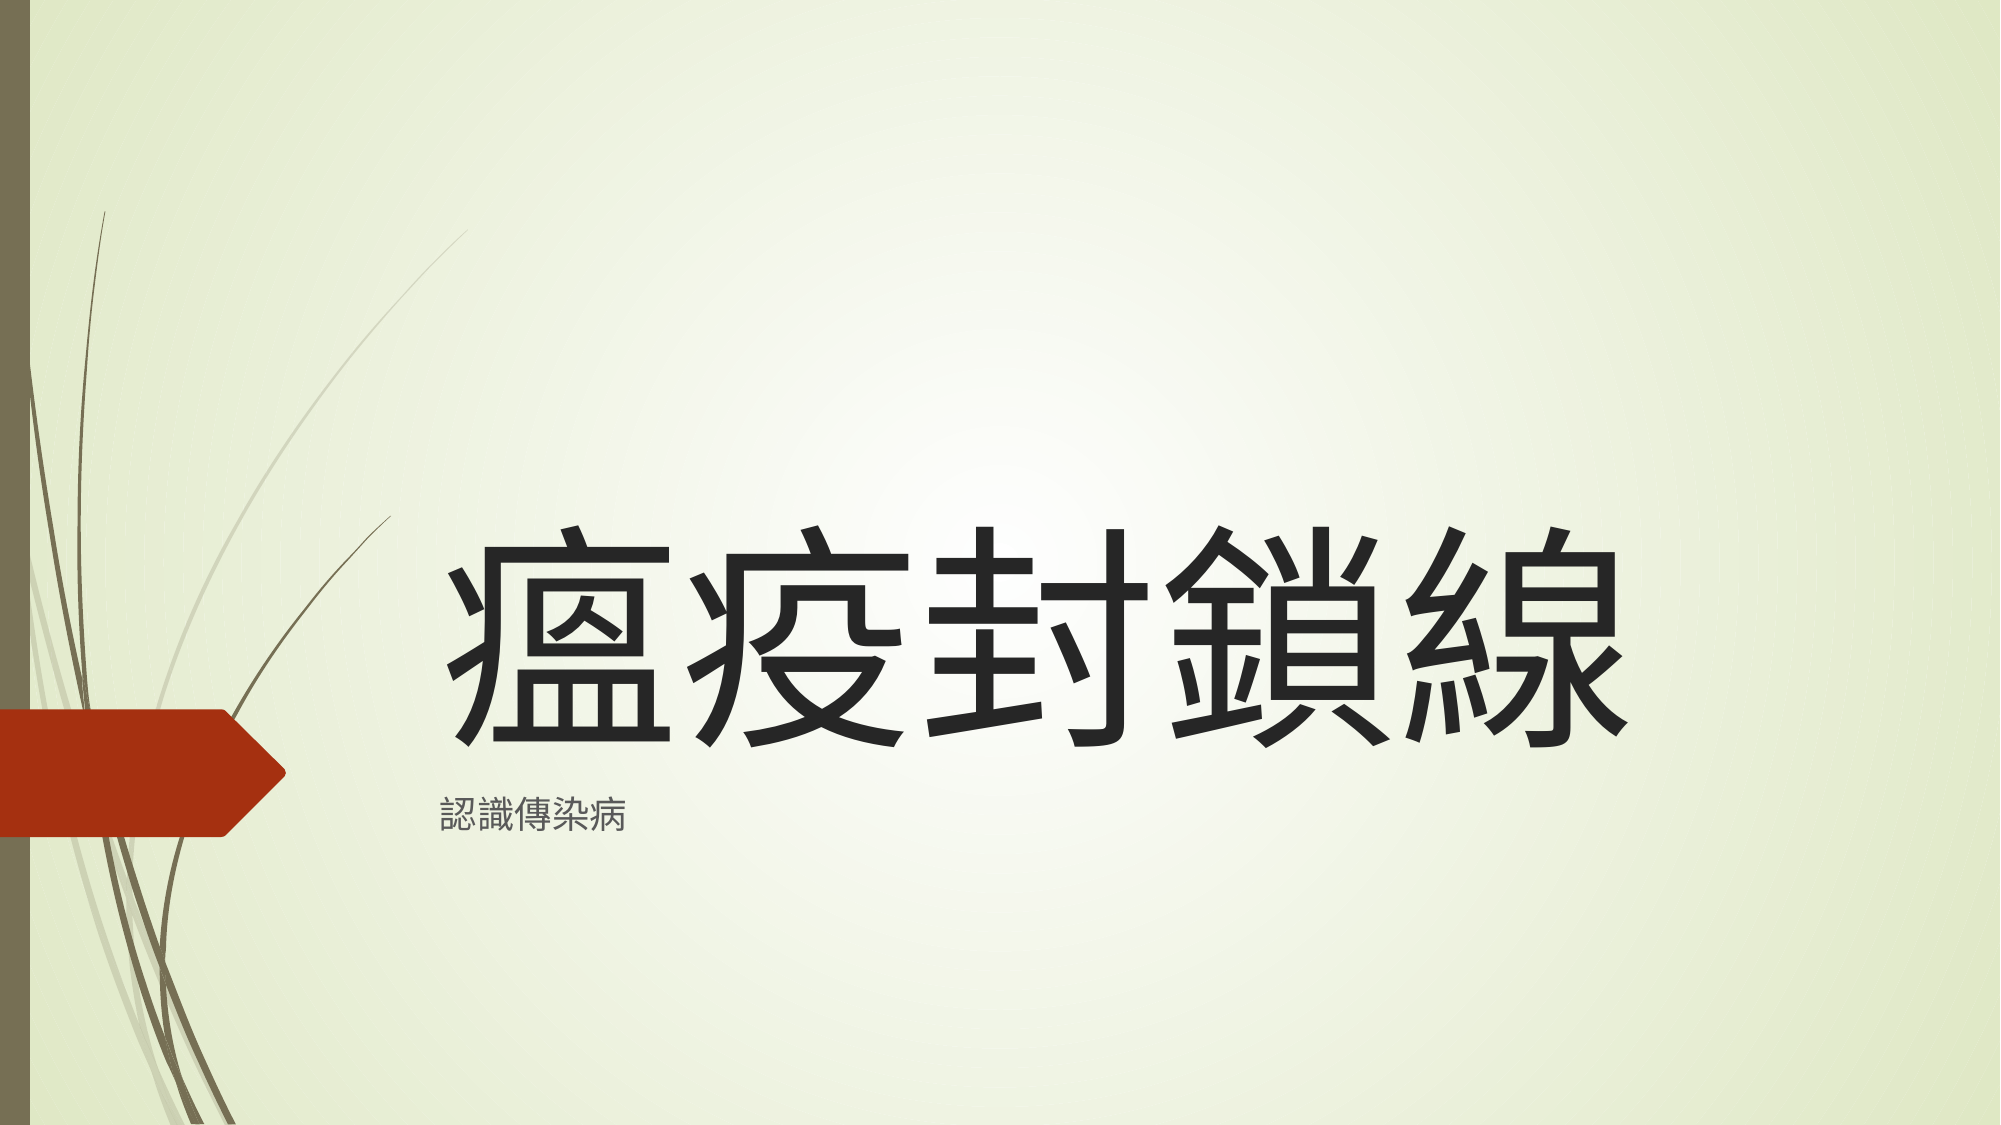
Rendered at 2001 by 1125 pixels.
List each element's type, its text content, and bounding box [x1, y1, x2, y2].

title 瘟疫封鎖線 [424, 412, 1888, 783]
subtitle 認識傳染病 [424, 783, 1888, 969]
